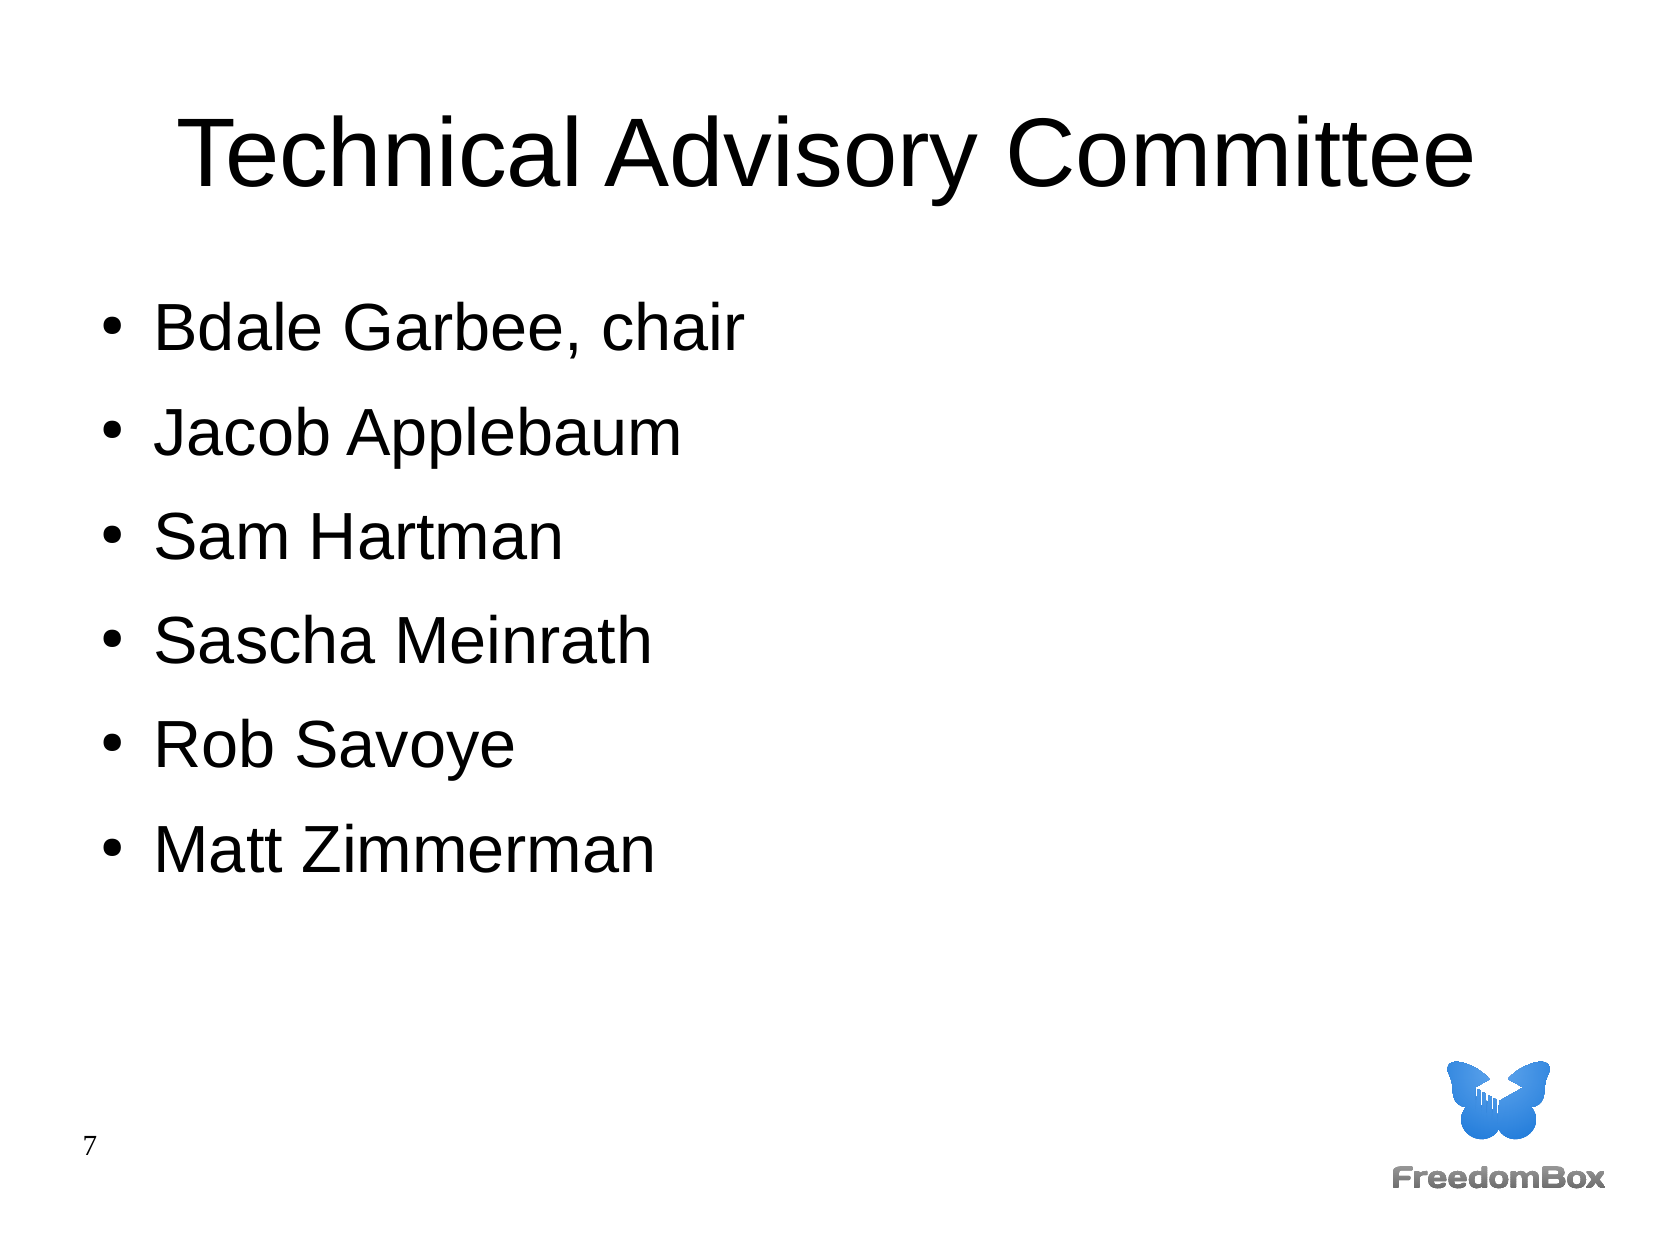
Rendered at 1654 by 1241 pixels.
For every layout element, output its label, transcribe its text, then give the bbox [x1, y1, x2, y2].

title Technical Advisory Committee [82, 49, 1571, 257]
list Bdale Garbee, chair Jacob Applebaum Sam Hartman Sascha Meinrath Rob Savoye Matt Zimmerman [82, 290, 1571, 1109]
